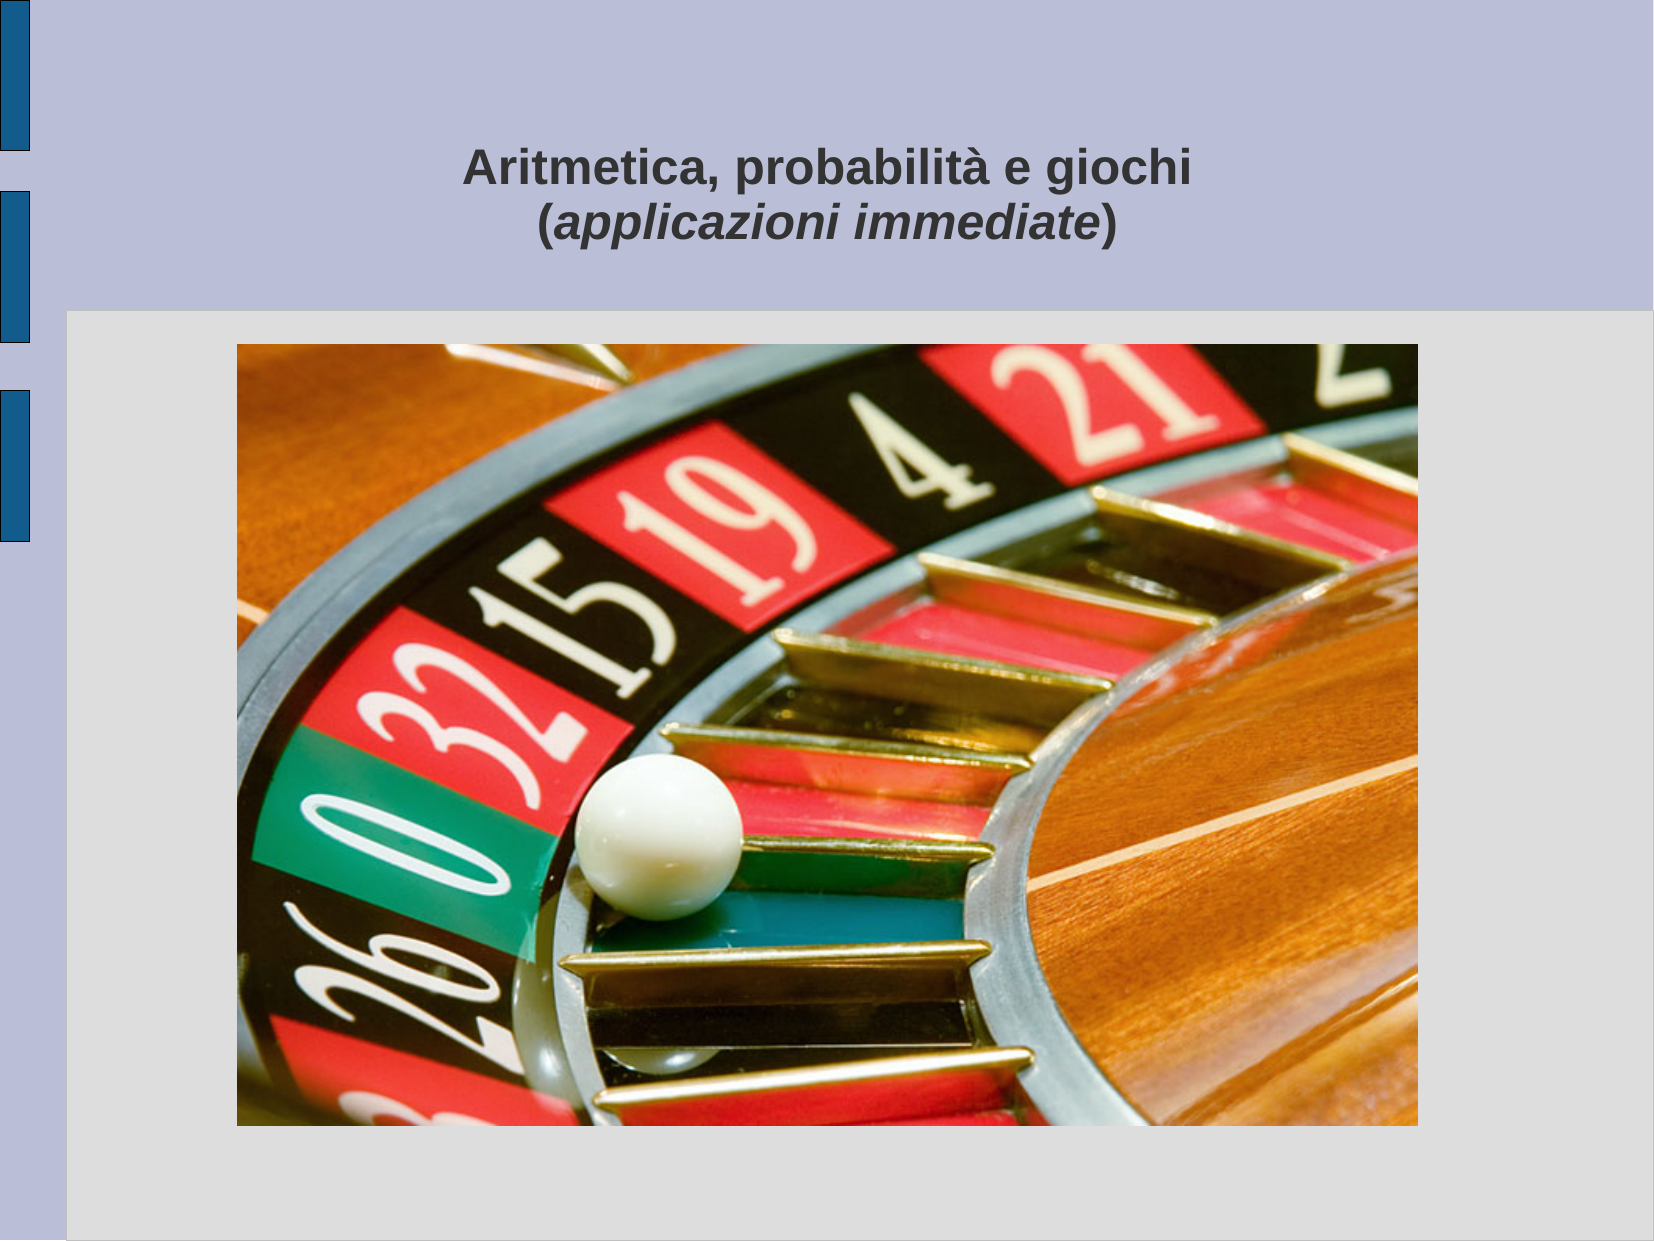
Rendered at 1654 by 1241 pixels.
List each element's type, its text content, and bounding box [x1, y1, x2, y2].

title Aritmetica, probabilità e giochi (applicazioni immediate) [121, 91, 1534, 299]
picture [237, 344, 1418, 1126]
